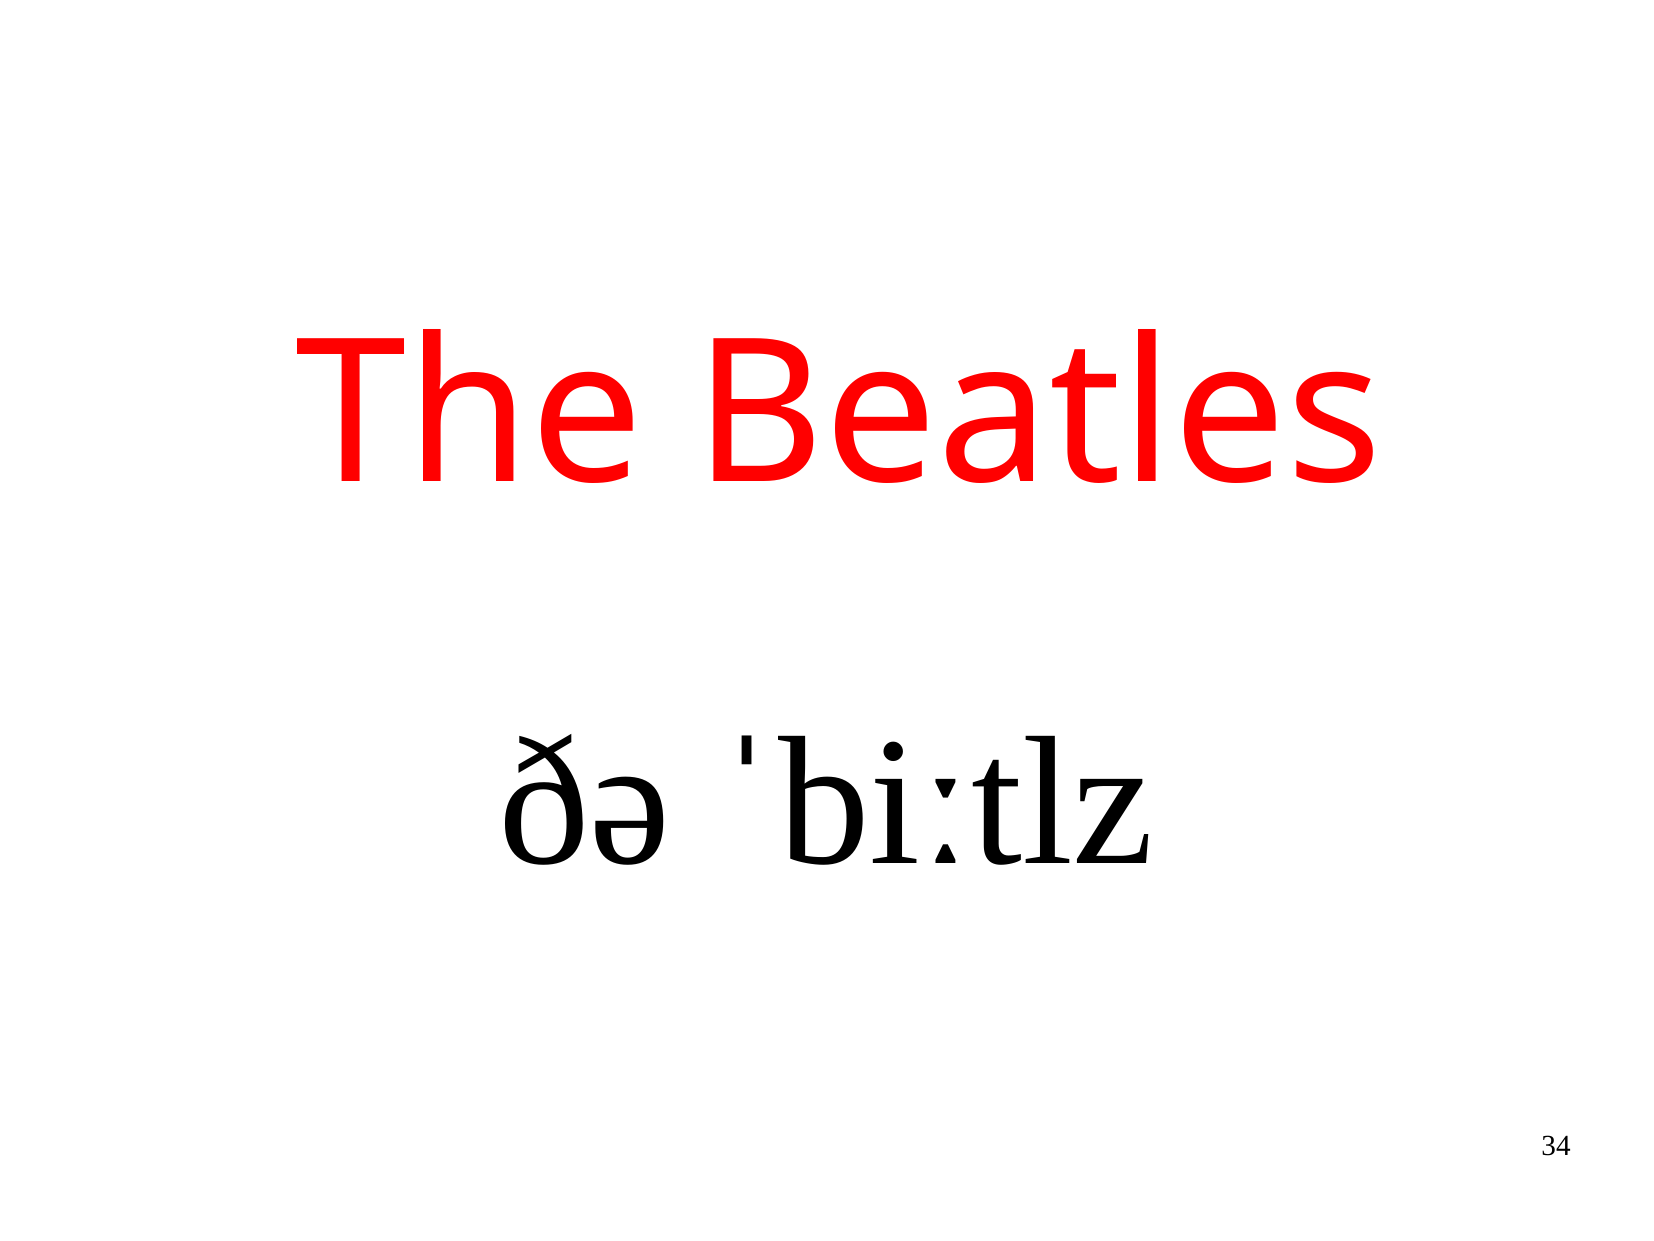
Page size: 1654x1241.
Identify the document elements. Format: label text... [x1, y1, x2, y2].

subtitle ðə ˈbiːtlz [82, 475, 1571, 1109]
text_box The Beatles [82, 259, 1595, 475]
